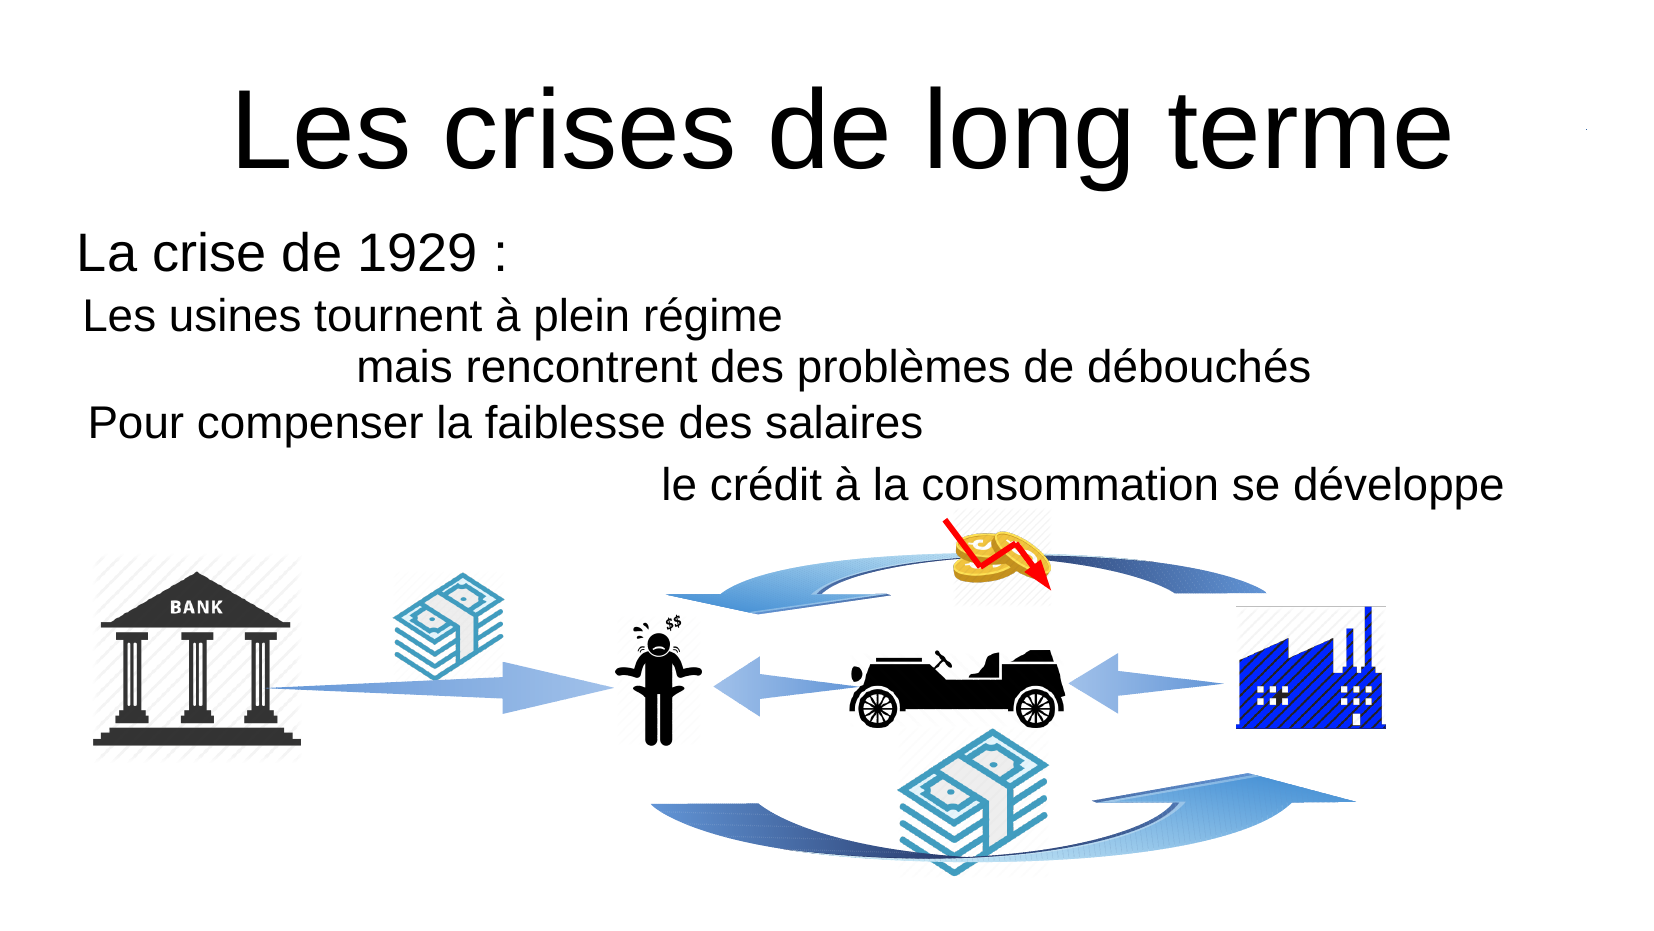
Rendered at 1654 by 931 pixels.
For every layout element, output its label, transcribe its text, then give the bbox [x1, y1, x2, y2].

text_box le crédit à la consommation se développe [634, 451, 1563, 548]
picture [91, 507, 1386, 763]
text_box mais rencontrent des problèmes de débouchés [341, 334, 1328, 401]
text_box Pour compenser la faiblesse des salaires [72, 389, 939, 456]
picture [629, 650, 1378, 879]
title Les crises de long terme [98, 51, 1587, 207]
text_box Les usines tournent à plein régime [67, 282, 841, 351]
text_box La crise de 1929 : [62, 214, 547, 305]
